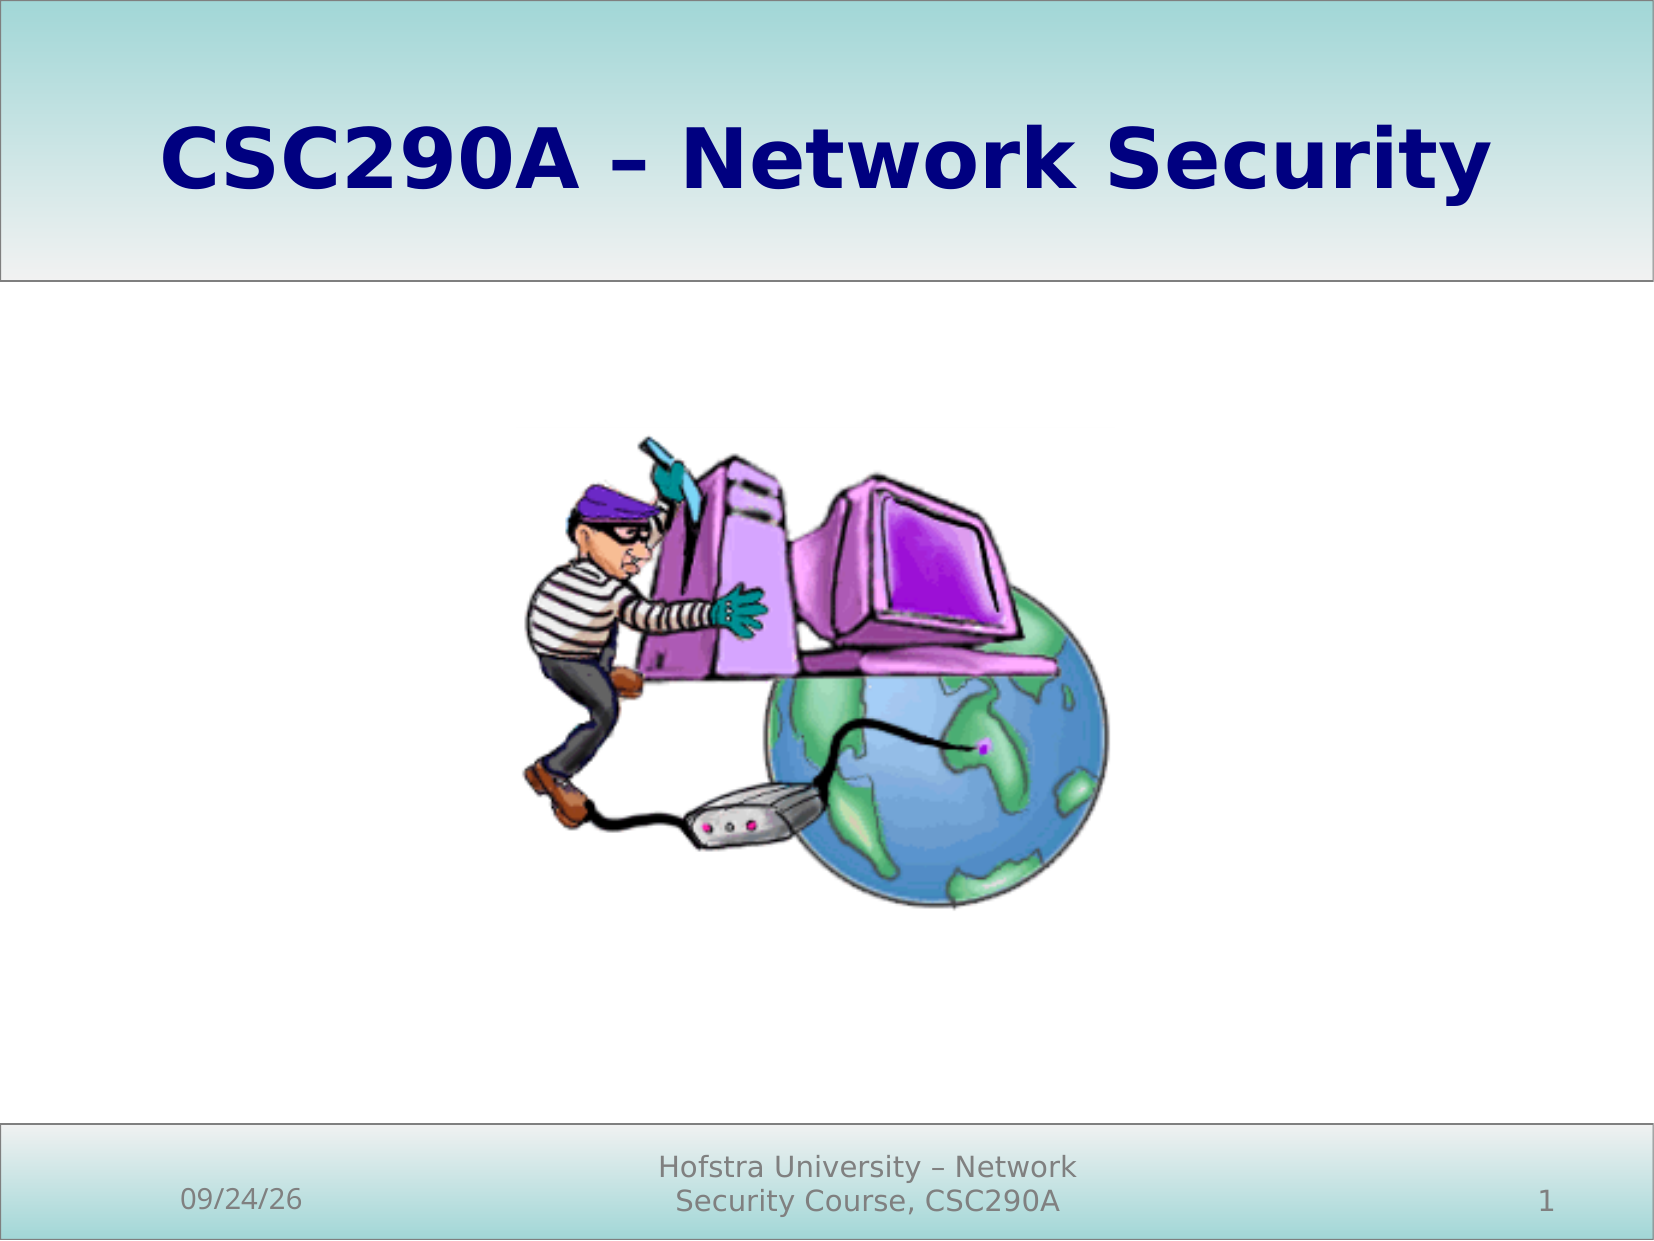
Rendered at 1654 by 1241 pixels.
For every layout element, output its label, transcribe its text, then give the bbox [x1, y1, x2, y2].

title CSC290A – Network Security [39, 70, 1615, 216]
picture [516, 426, 1115, 931]
